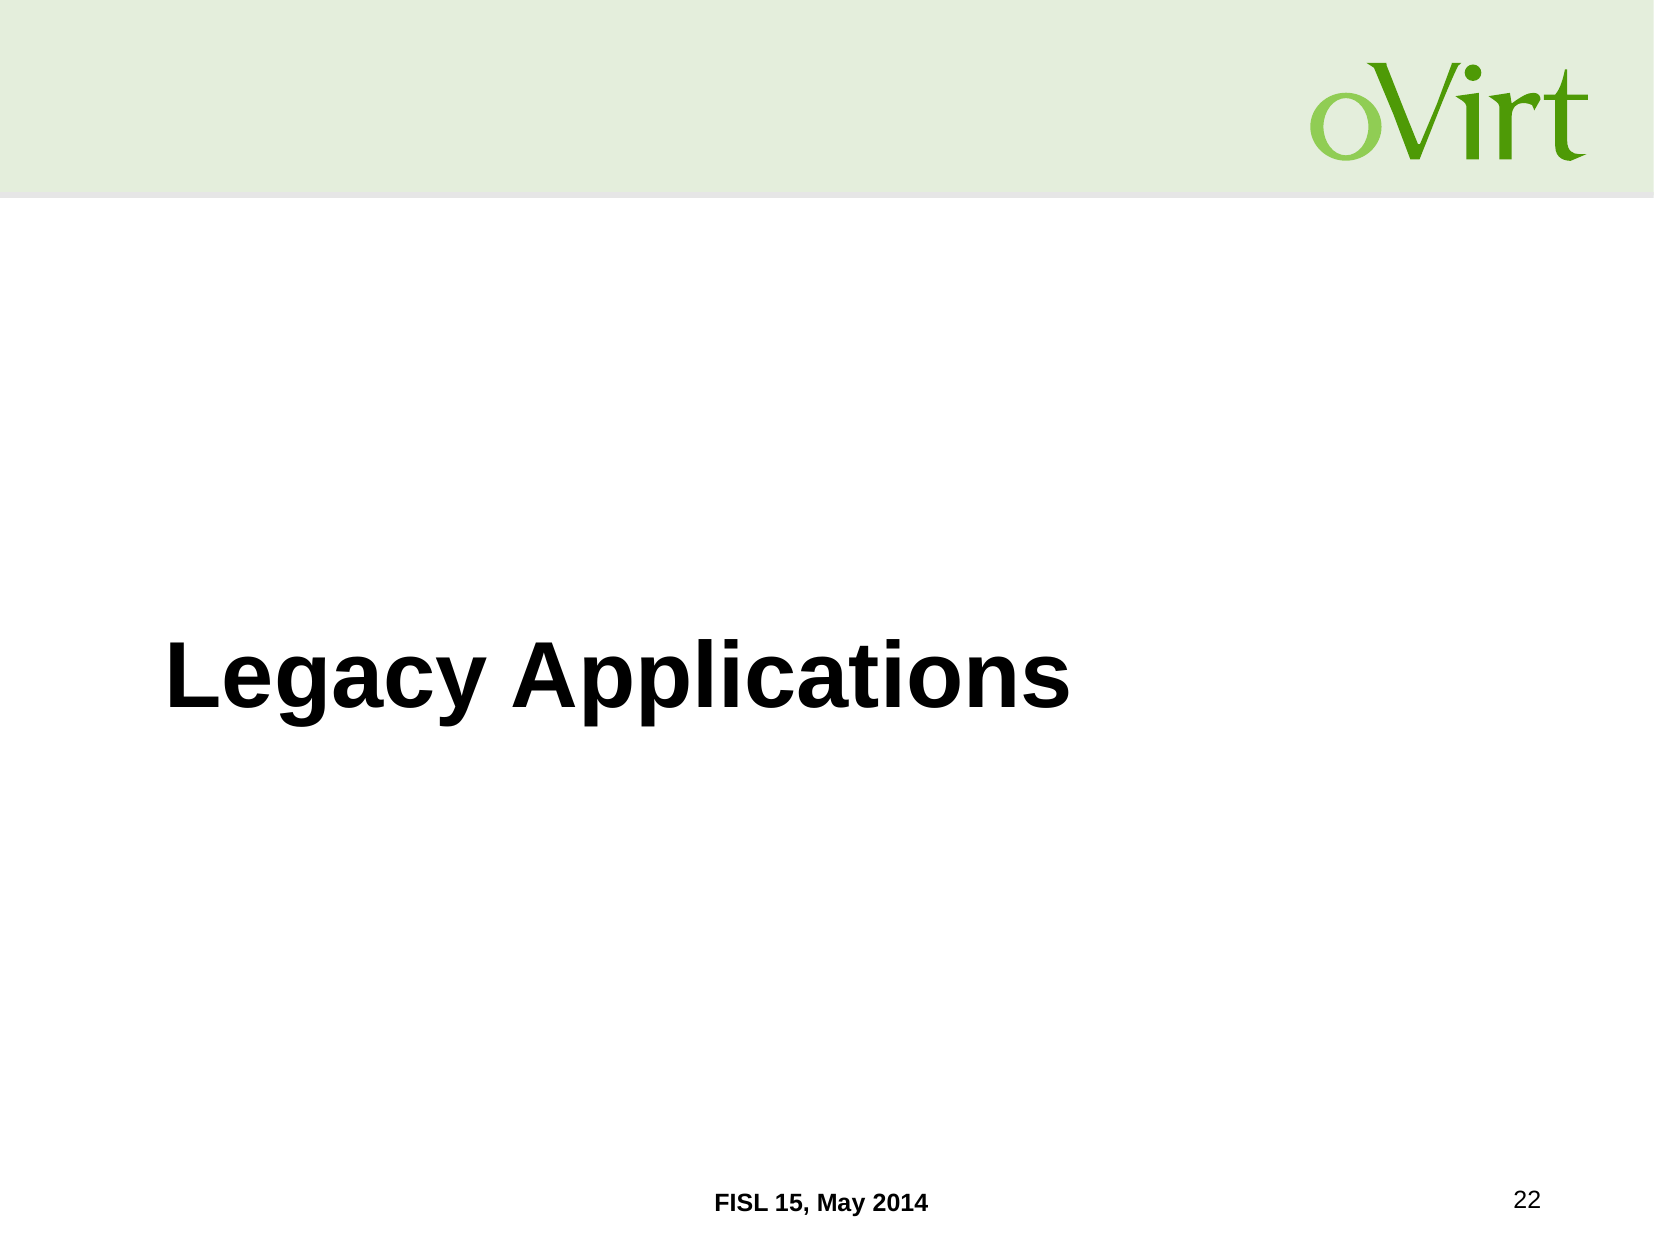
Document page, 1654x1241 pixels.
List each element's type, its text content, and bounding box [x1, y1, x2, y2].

text_box Legacy Applications [150, 615, 1654, 750]
